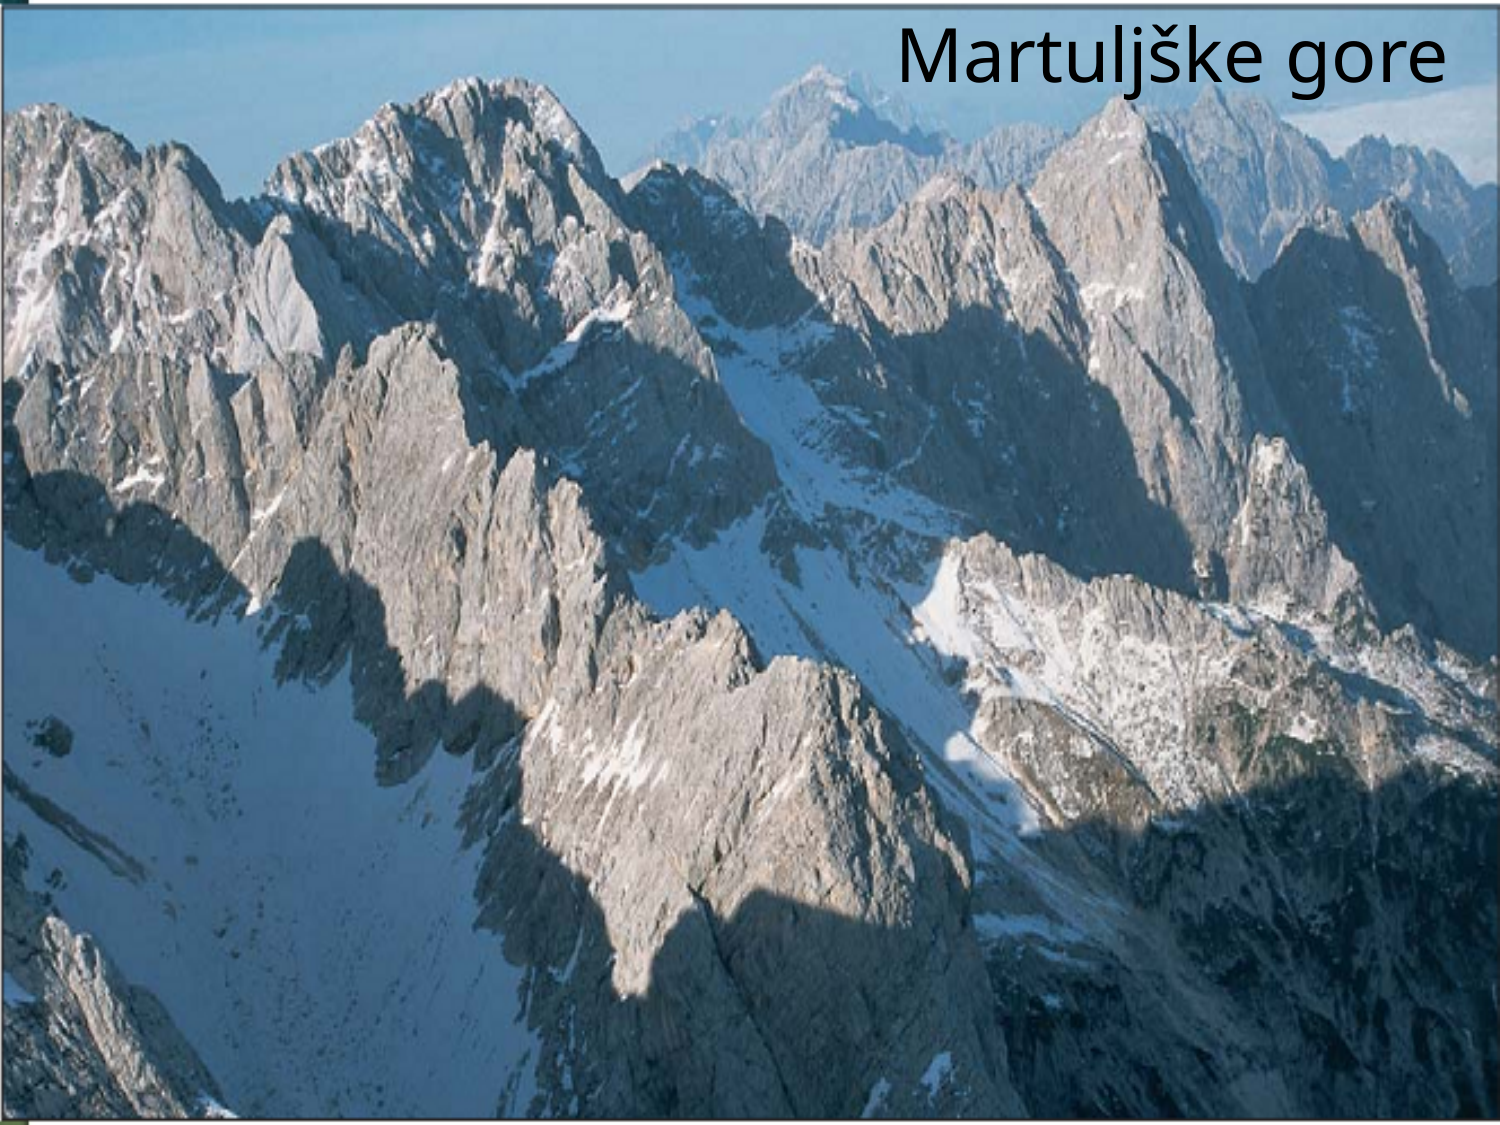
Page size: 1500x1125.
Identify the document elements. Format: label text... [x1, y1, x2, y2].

text_box Martuljške gore [844, 0, 1500, 303]
picture [0, 0, 1500, 1125]
